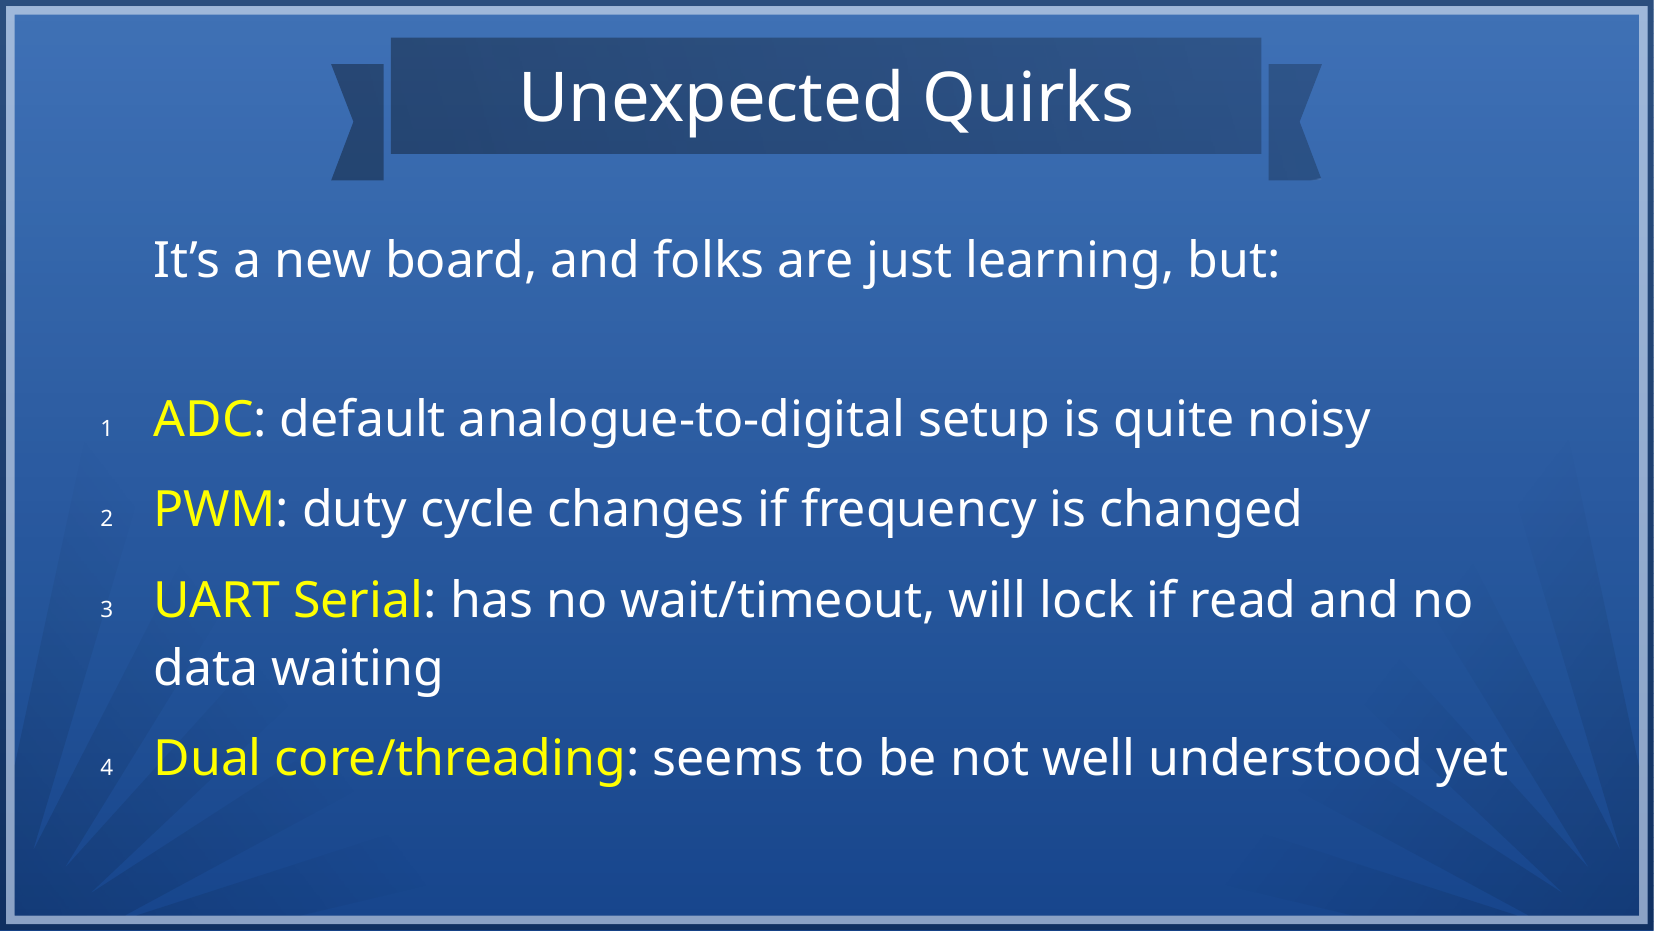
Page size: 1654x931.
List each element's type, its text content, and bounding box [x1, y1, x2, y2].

title Unexpected Quirks [389, 35, 1264, 154]
list It’s a new board, and folks are just learning, but: ADC: default analogue-to-digital setup is quite noisy PWM: duty cycle changes if frequency is changed UART Serial: has no wait/timeout, will lock if read and no data waiting Dual core/threading: seems to be not well understood yet [82, 224, 1571, 848]
